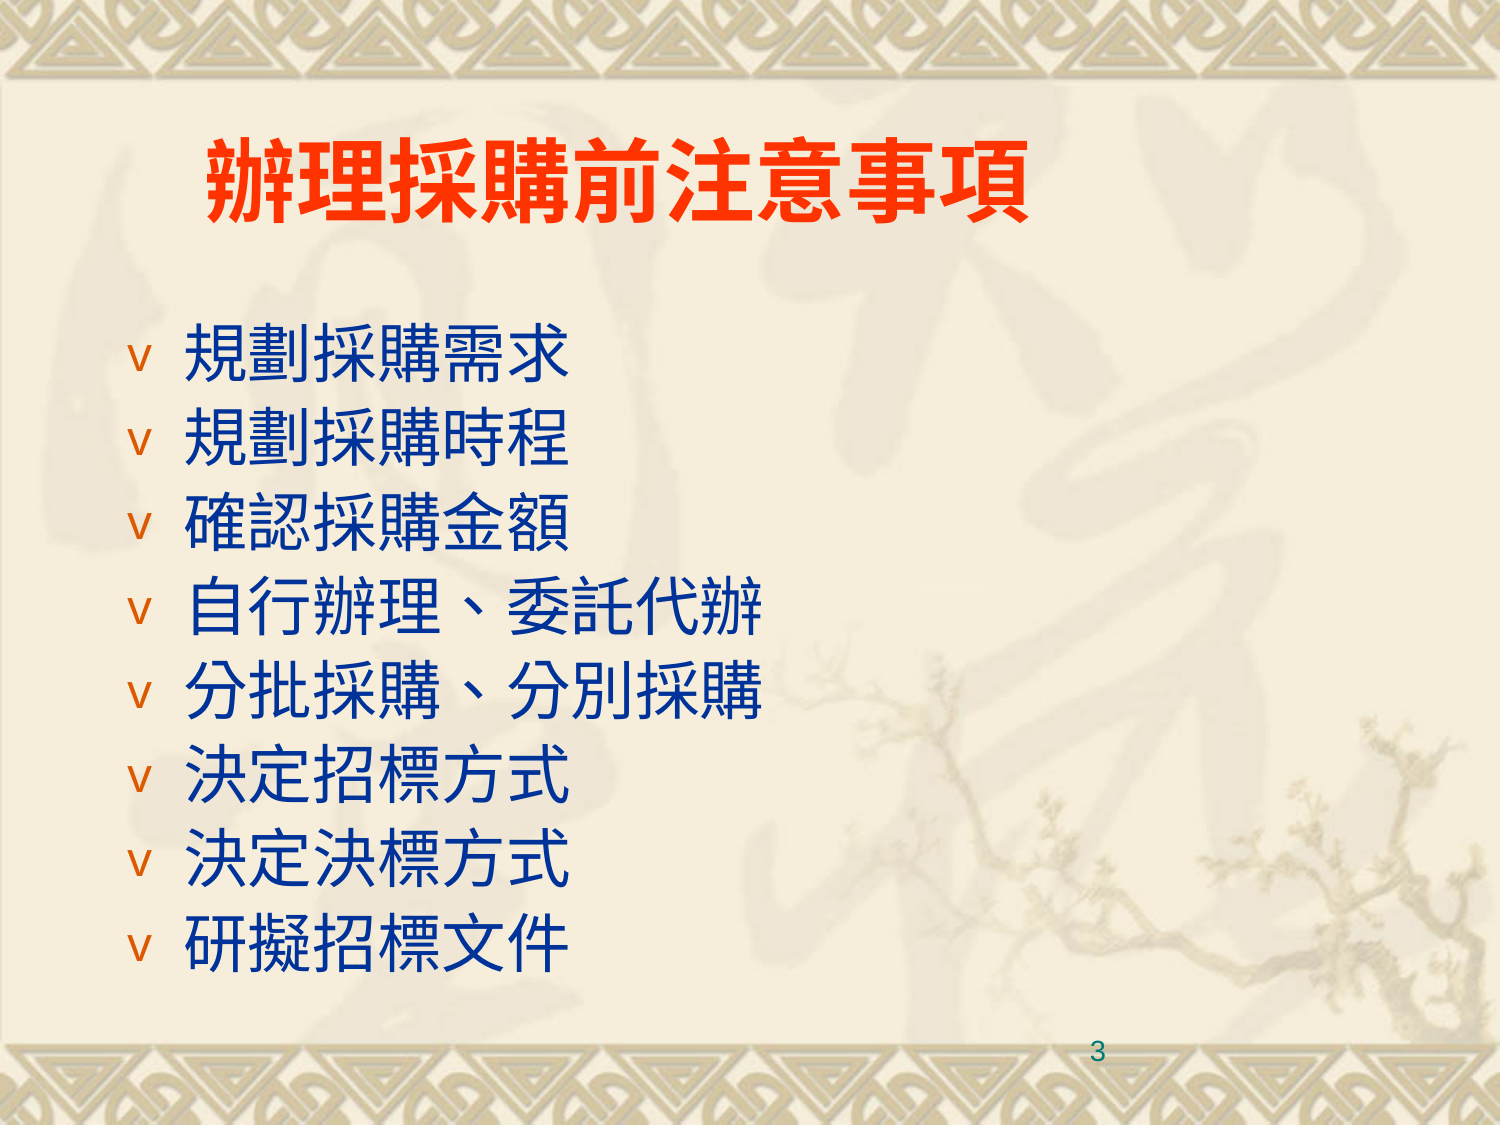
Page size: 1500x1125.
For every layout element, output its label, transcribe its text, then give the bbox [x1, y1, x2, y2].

title 辦理採購前注意事項 [148, 114, 1086, 245]
list 規劃採購需求 規劃採購時程 確認採購金額 自行辦理、委託代辦 分批採購、分別採購 決定招標方式 決定決標方式 研擬招標文件 [112, 314, 1388, 1012]
text_box [1074, 1024, 1451, 1103]
